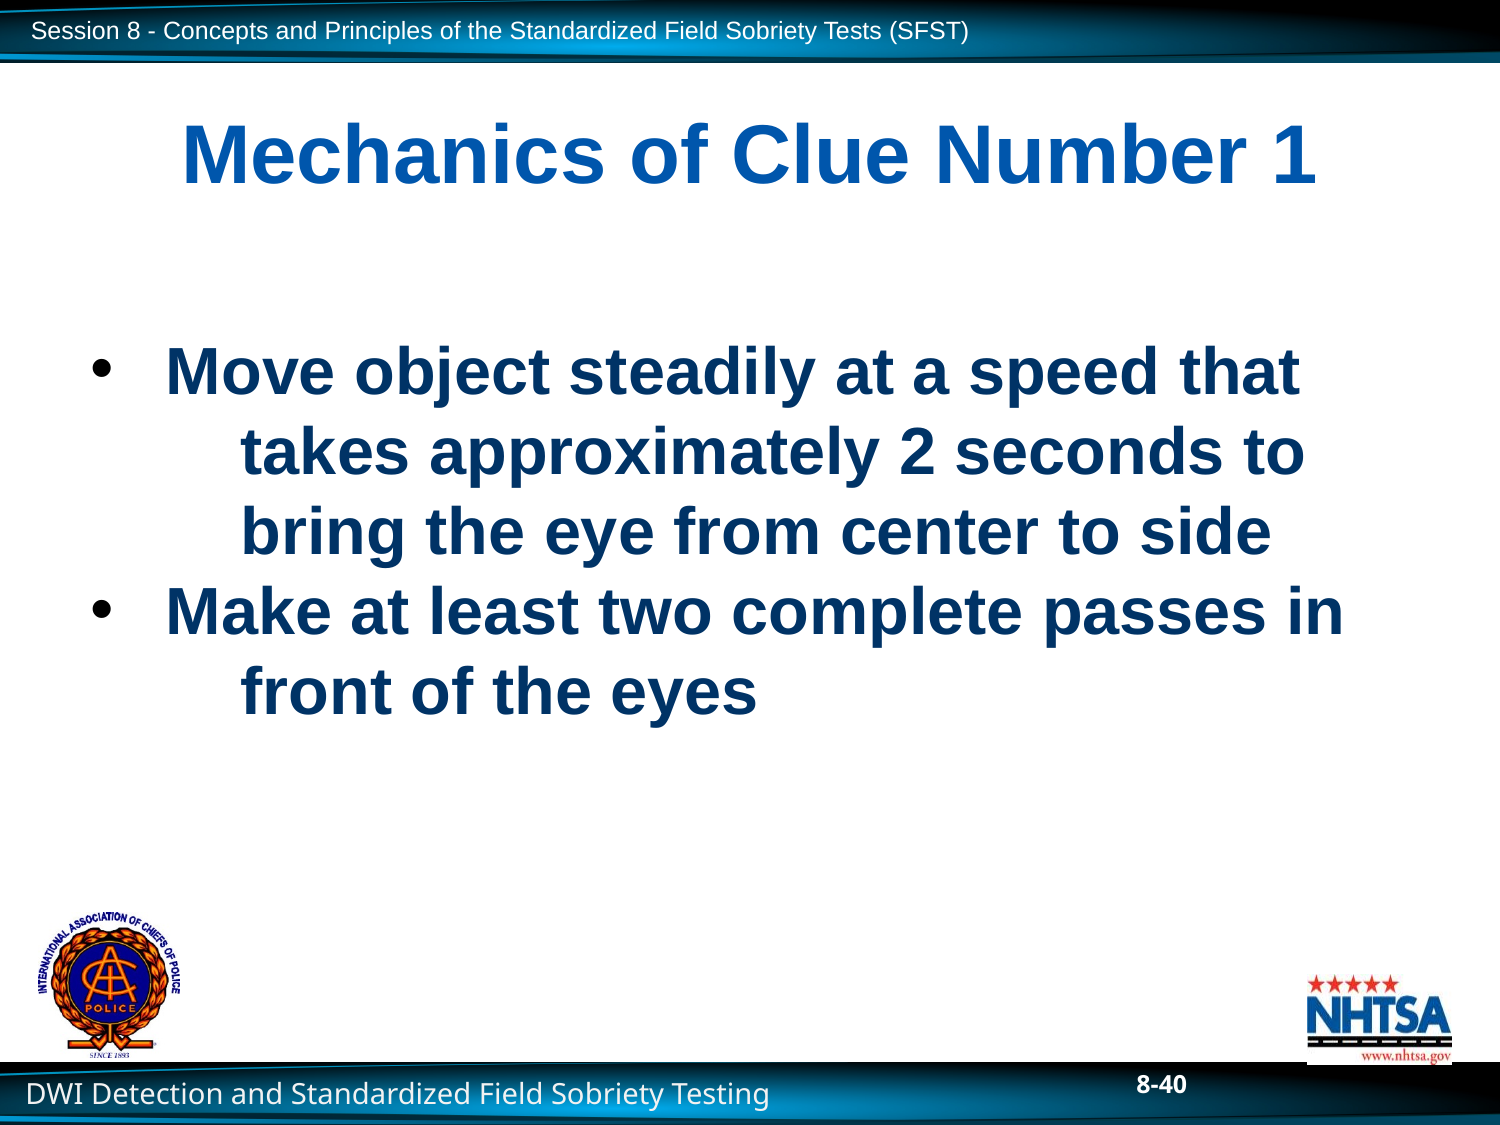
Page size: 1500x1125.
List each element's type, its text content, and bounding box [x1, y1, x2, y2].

title Mechanics of Clue Number 1 [50, 87, 1451, 213]
list Move object steadily at a speed that takes approximately 2 seconds to bring the eye from center to side Make at least two complete passes in front of the eyes [90, 327, 1486, 820]
slide_number 8-40 [1121, 1055, 1472, 1116]
